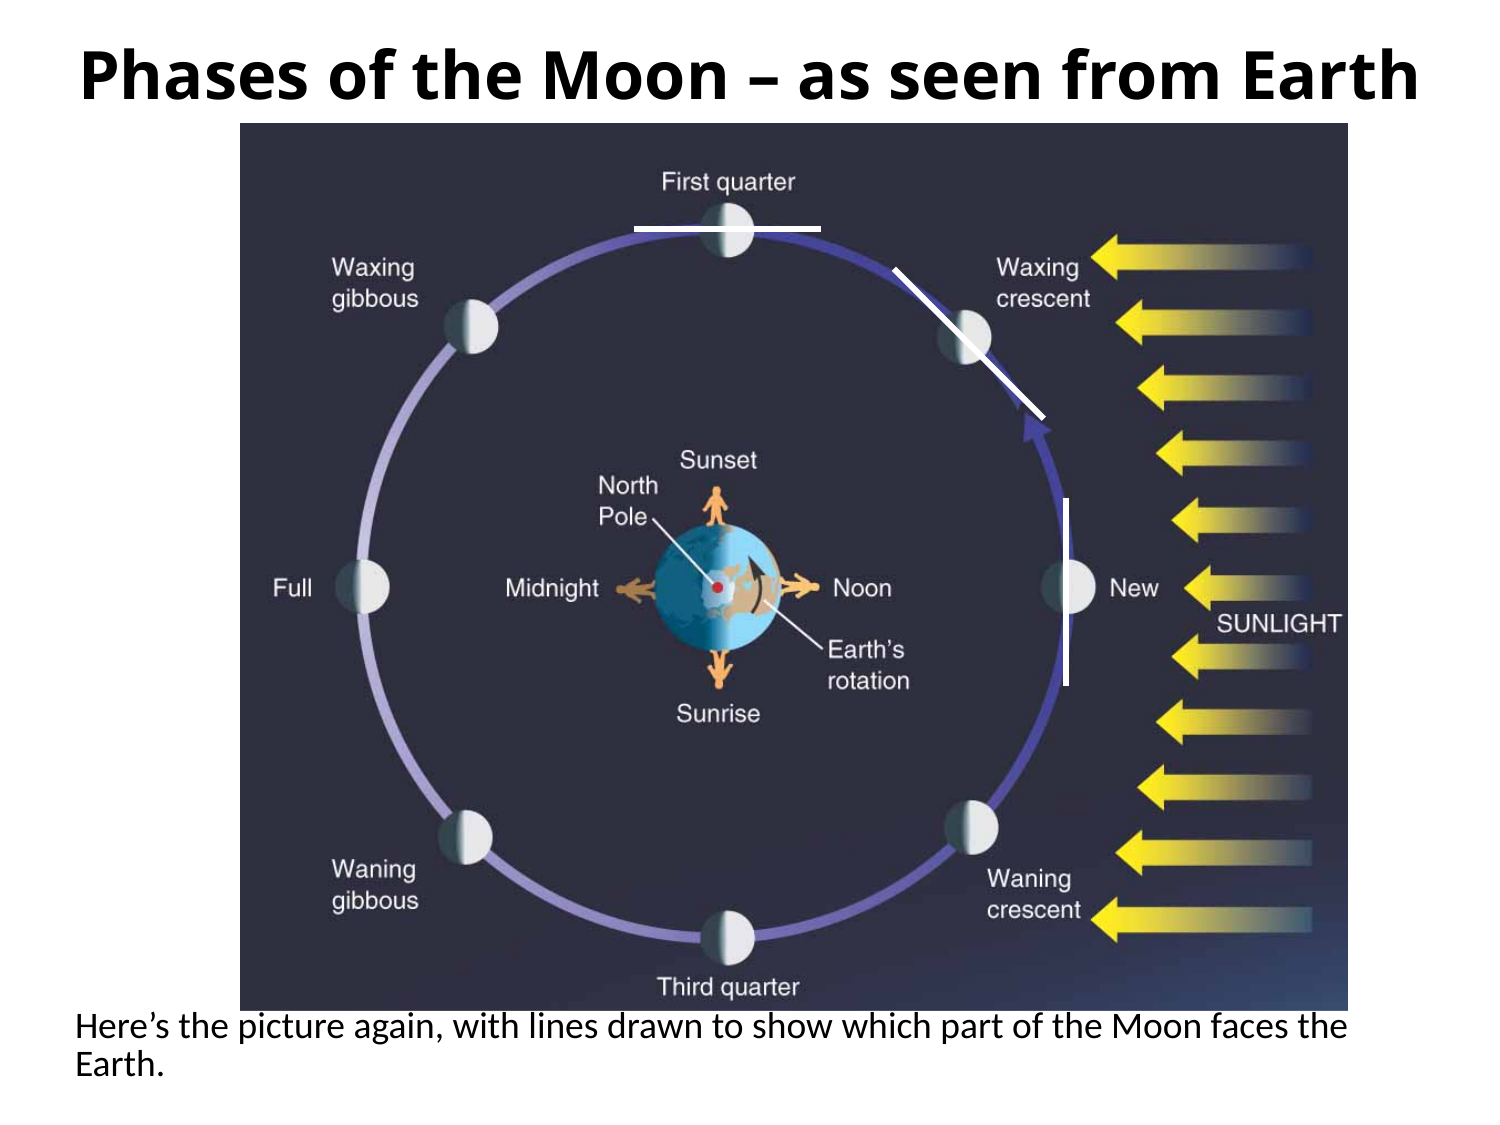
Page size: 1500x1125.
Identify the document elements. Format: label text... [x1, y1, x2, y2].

list Here’s the picture again, with lines drawn to show which part of the Moon faces the Earth. [75, 1010, 1426, 1116]
title Phases of the Moon – as seen from Earth [75, 21, 1425, 127]
picture [240, 123, 1348, 1010]
